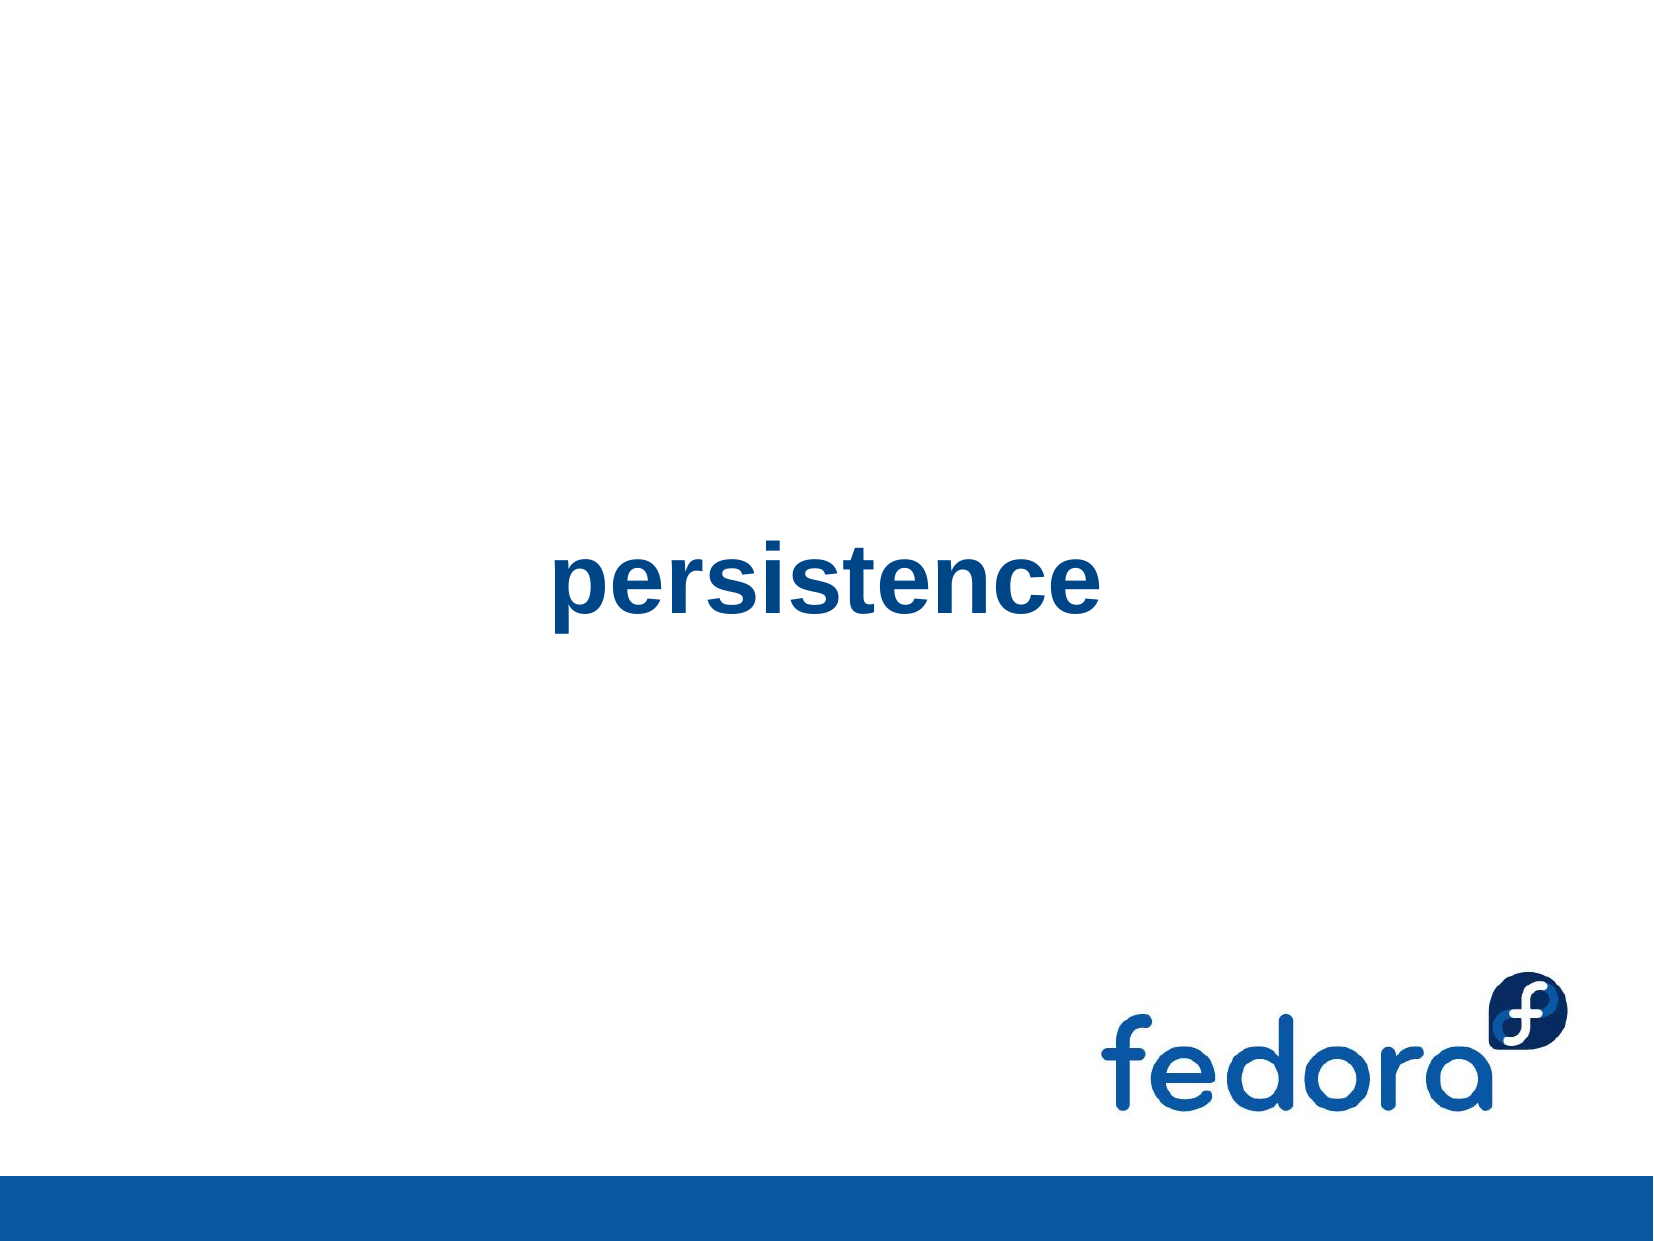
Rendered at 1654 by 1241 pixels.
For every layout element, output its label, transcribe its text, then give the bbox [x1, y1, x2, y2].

title persistence [82, 56, 1571, 1102]
picture [1087, 959, 1576, 1125]
picture [0, 1176, 1653, 1241]
